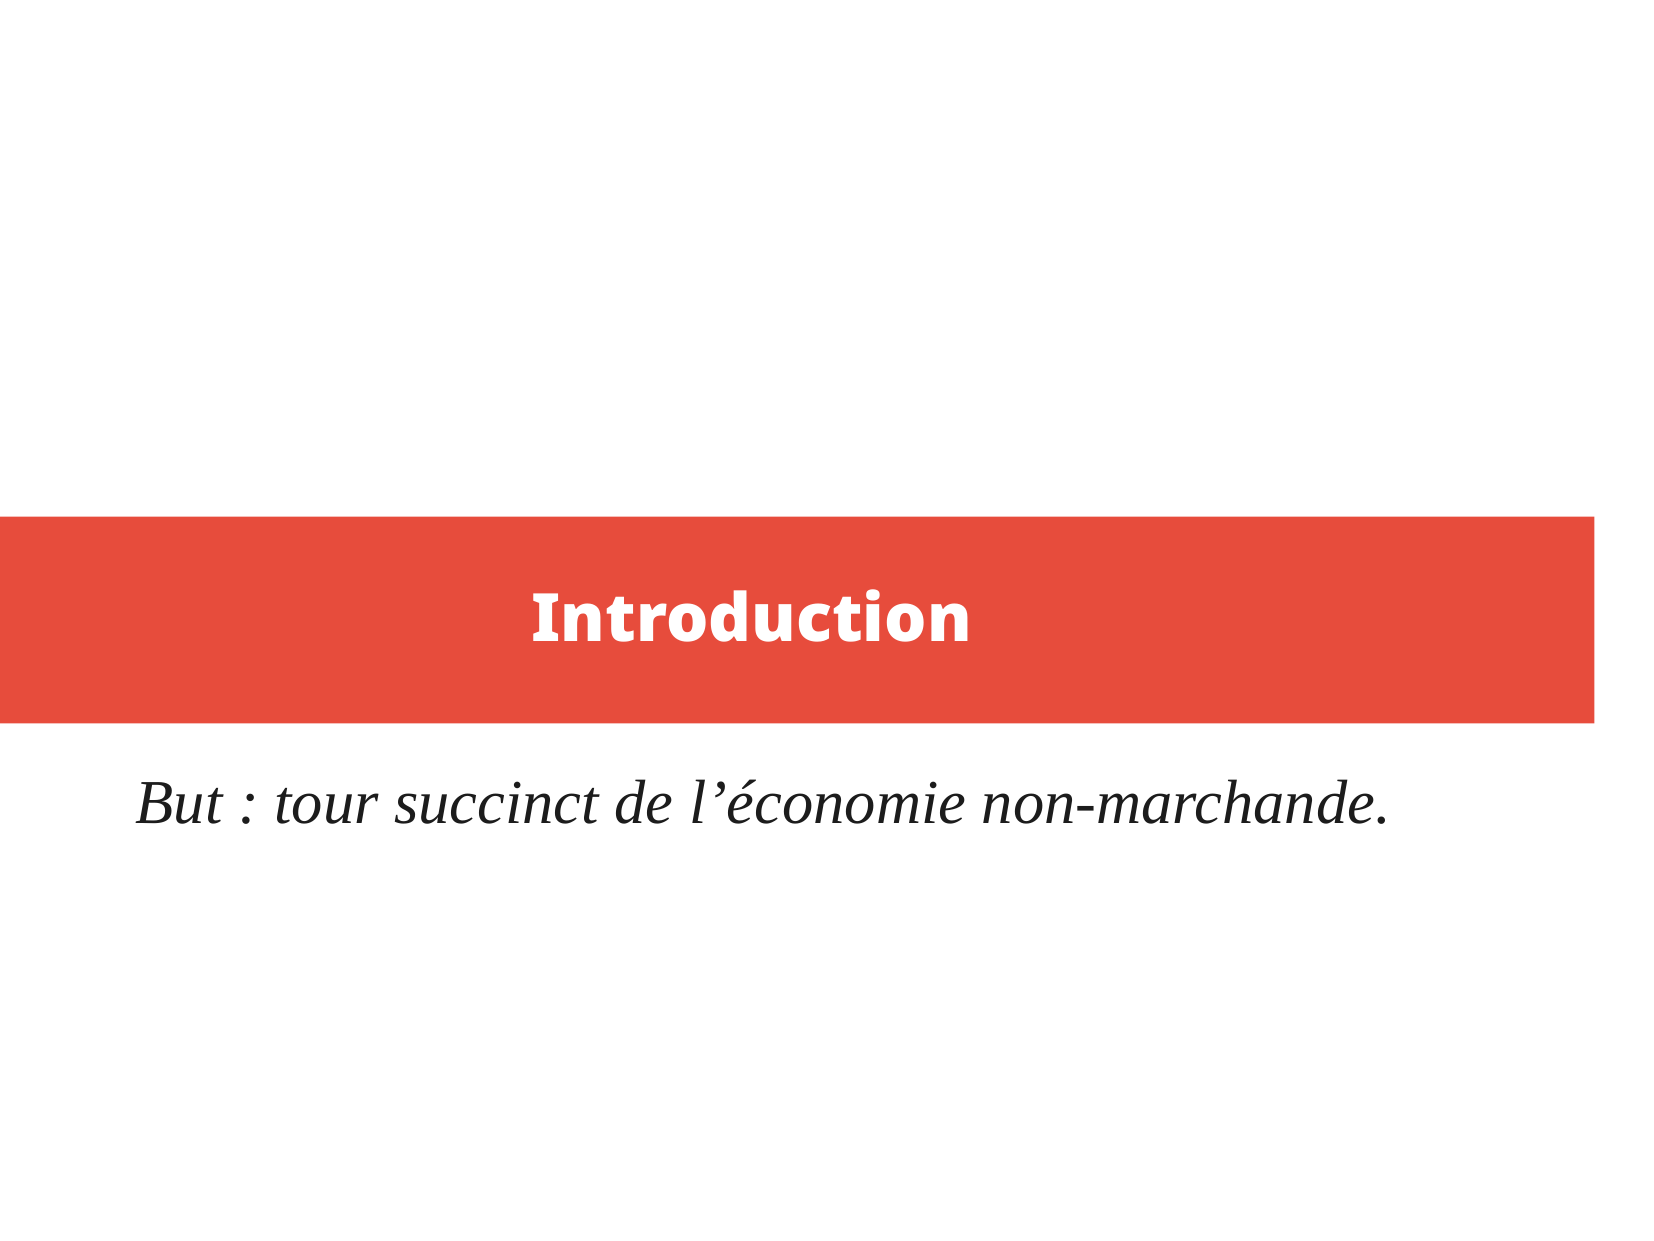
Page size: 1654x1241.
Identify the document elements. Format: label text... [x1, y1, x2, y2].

title Introduction [531, 513, 1016, 662]
list But : tour succinct de l’économie non-marchande. [88, 767, 1595, 1182]
